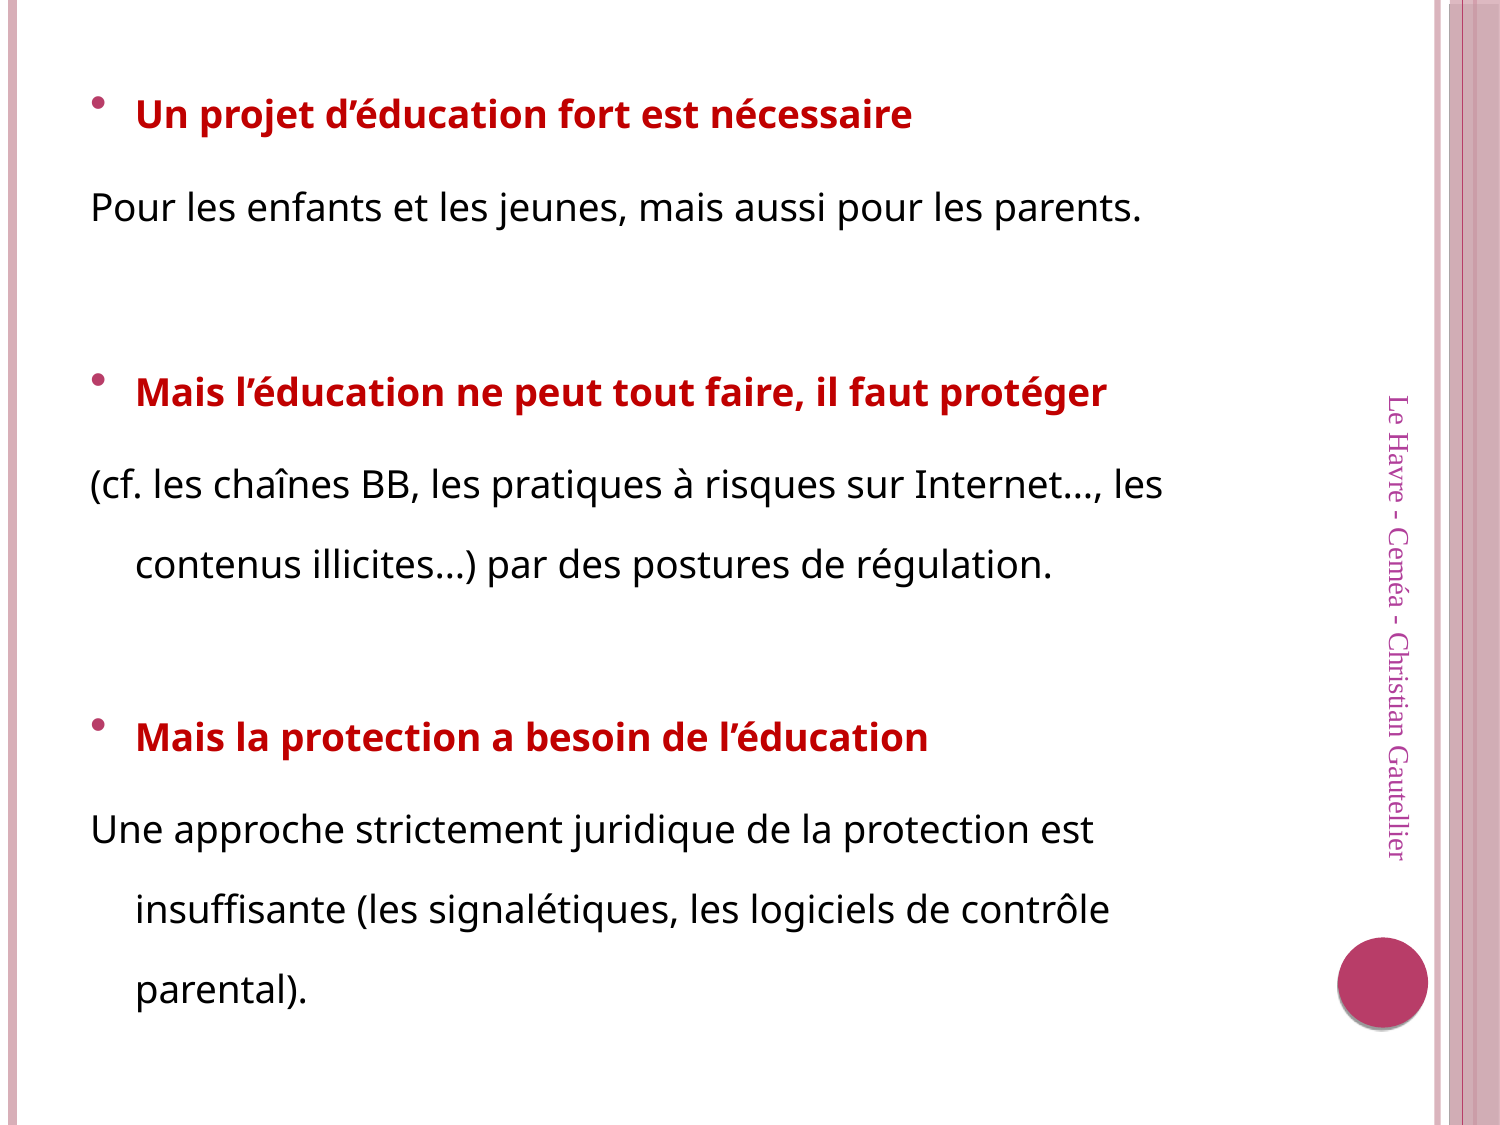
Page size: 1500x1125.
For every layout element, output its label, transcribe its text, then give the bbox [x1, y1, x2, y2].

footer Le Havre - Ceméa - Christian Gautellier [1379, 380, 1440, 906]
list Un projet d’éducation fort est nécessaire Pour les enfants et les jeunes, mais aussi pour les parents. Mais l’éducation ne peut tout faire, il faut protéger (cf. les chaînes BB, les pratiques à risques sur Internet…, les contenus illicites…) par des postures de régulation. Mais la protection a besoin de l’éducation Une approche strictement juridique de la protection est insuffisante (les signalétiques, les logiciels de contrôle parental). [75, 54, 1300, 1062]
